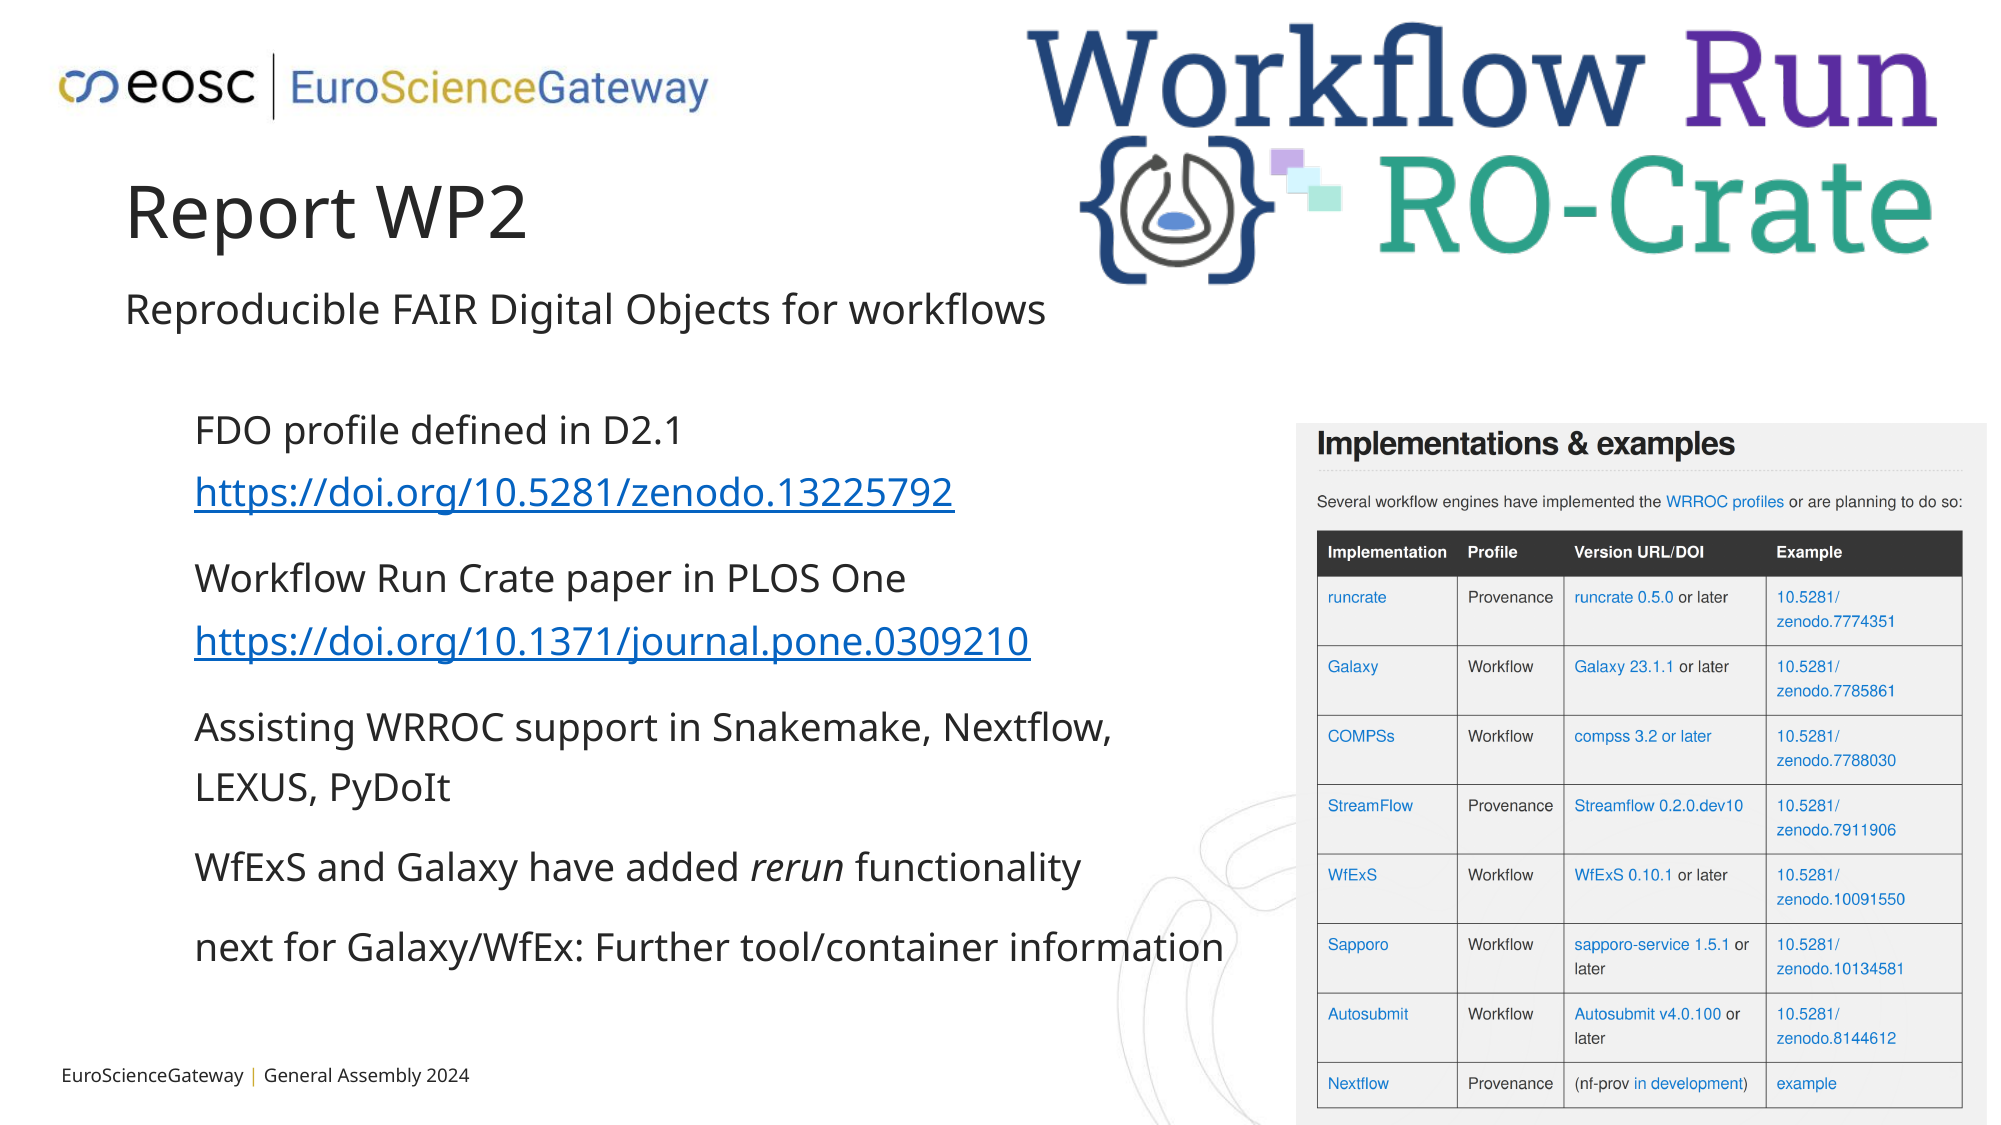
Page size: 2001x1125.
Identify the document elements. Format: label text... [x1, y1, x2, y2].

list Reproducible FAIR Digital Objects for workflows [109, 281, 1895, 342]
picture [0, 0, 2000, 1125]
list FDO profile defined in D2.1 https://doi.org/10.5281/zenodo.13225792 Workflow Run Crate paper in PLOS One https://doi.org/10.1371/journal.pone.0309210 Assisting WRROC support in Snakemake, Nextflow, LEXUS, PyDoIt WfExS and Galaxy have added rerun functionality next for Galaxy/WfEx: Further tool/container information [109, 384, 1249, 1043]
title Report WP2 [109, 165, 995, 265]
